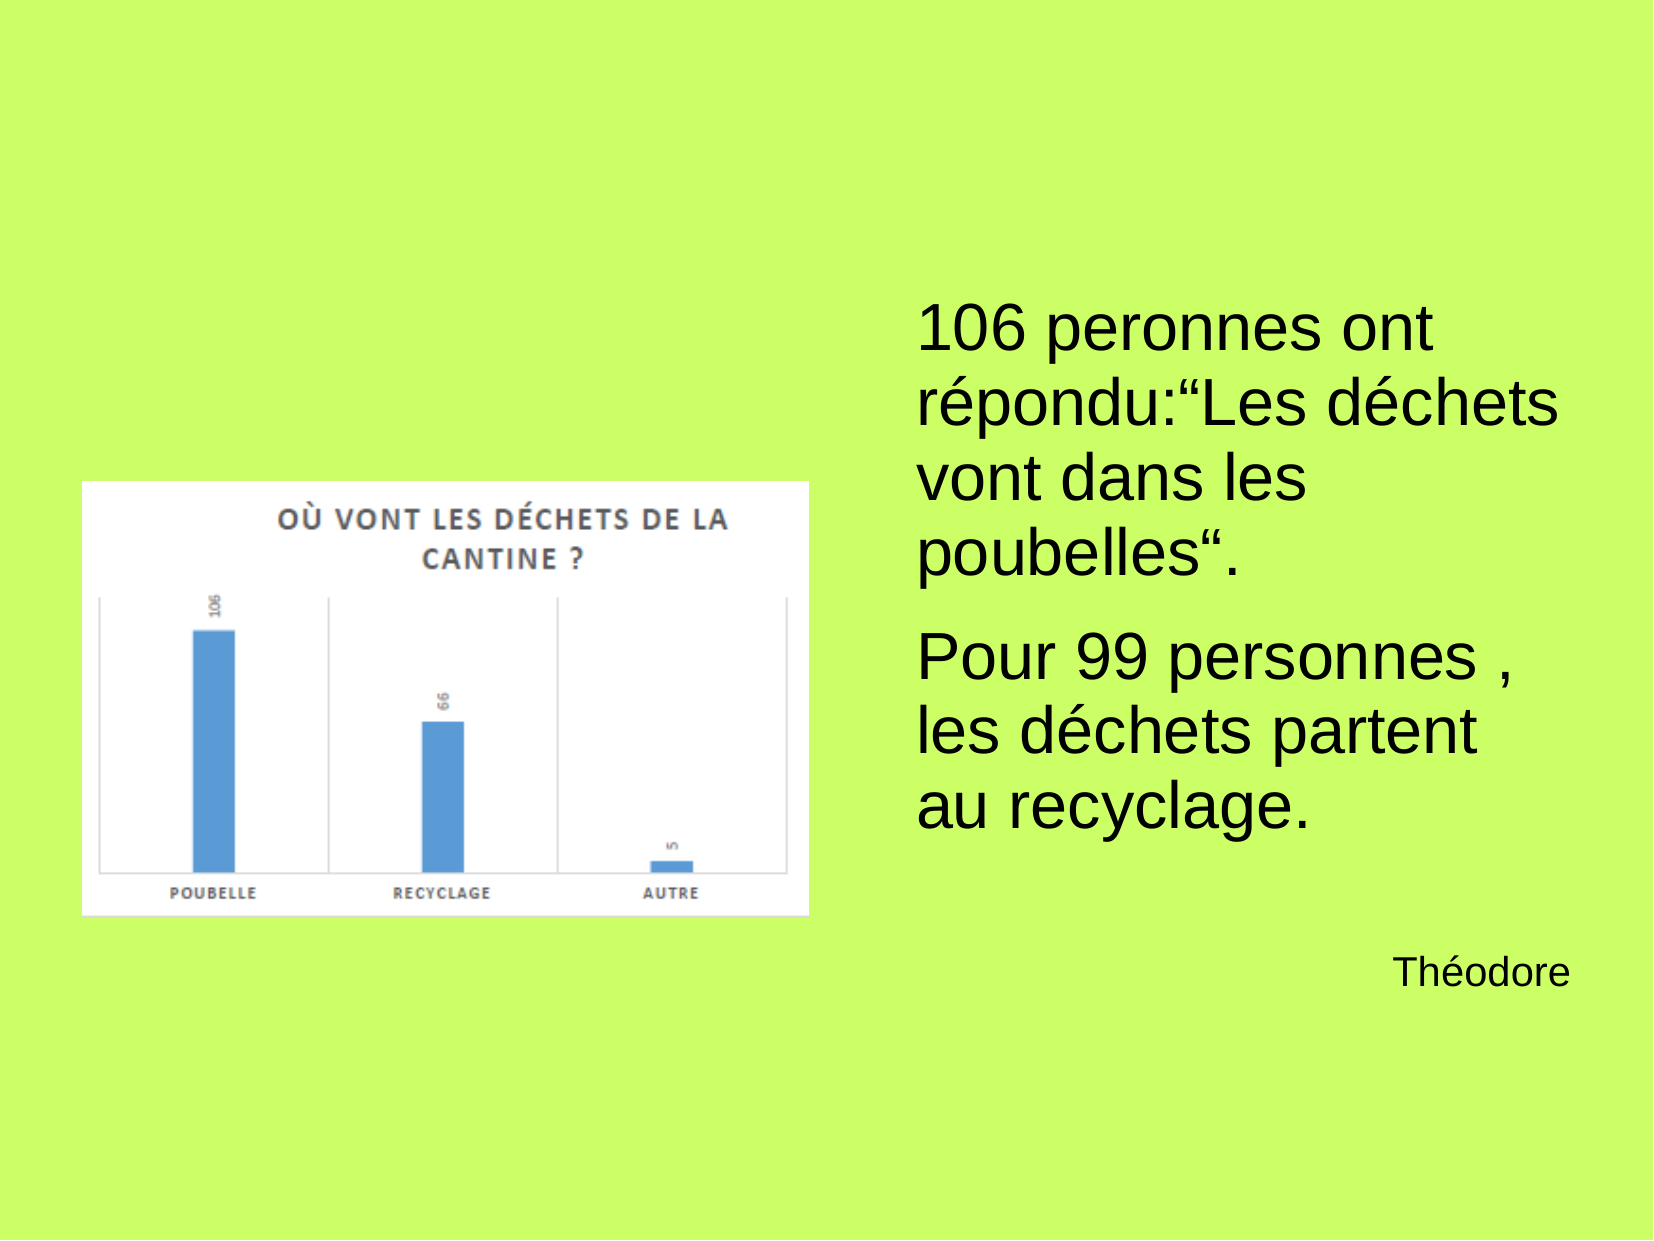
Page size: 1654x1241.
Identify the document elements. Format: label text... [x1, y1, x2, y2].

picture [82, 481, 809, 918]
list 106 peronnes ont répondu:“Les déchets vont dans les poubelles“. Pour 99 personnes , les déchets partent au recyclage. Théodore [845, 290, 1572, 1109]
